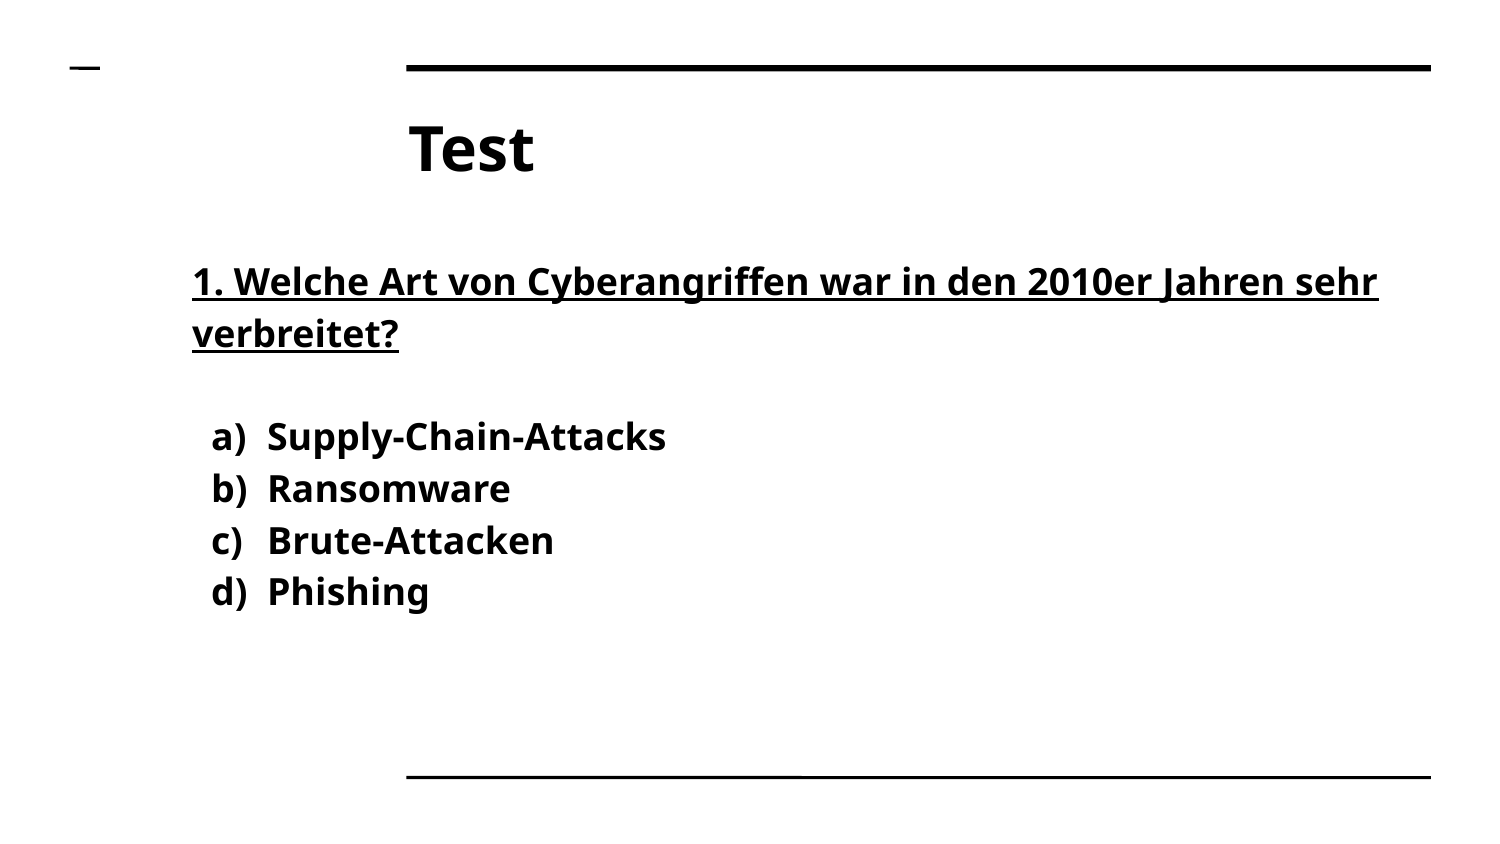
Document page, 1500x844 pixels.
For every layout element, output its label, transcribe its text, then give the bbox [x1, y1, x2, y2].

list 1. Welche Art von Cyberangriffen war in den 2010er Jahren sehr verbreitet? Supply-Chain-Attacks Ransomware Brute-Attacken Phishing [177, 236, 1500, 729]
title Test [393, 94, 1431, 199]
